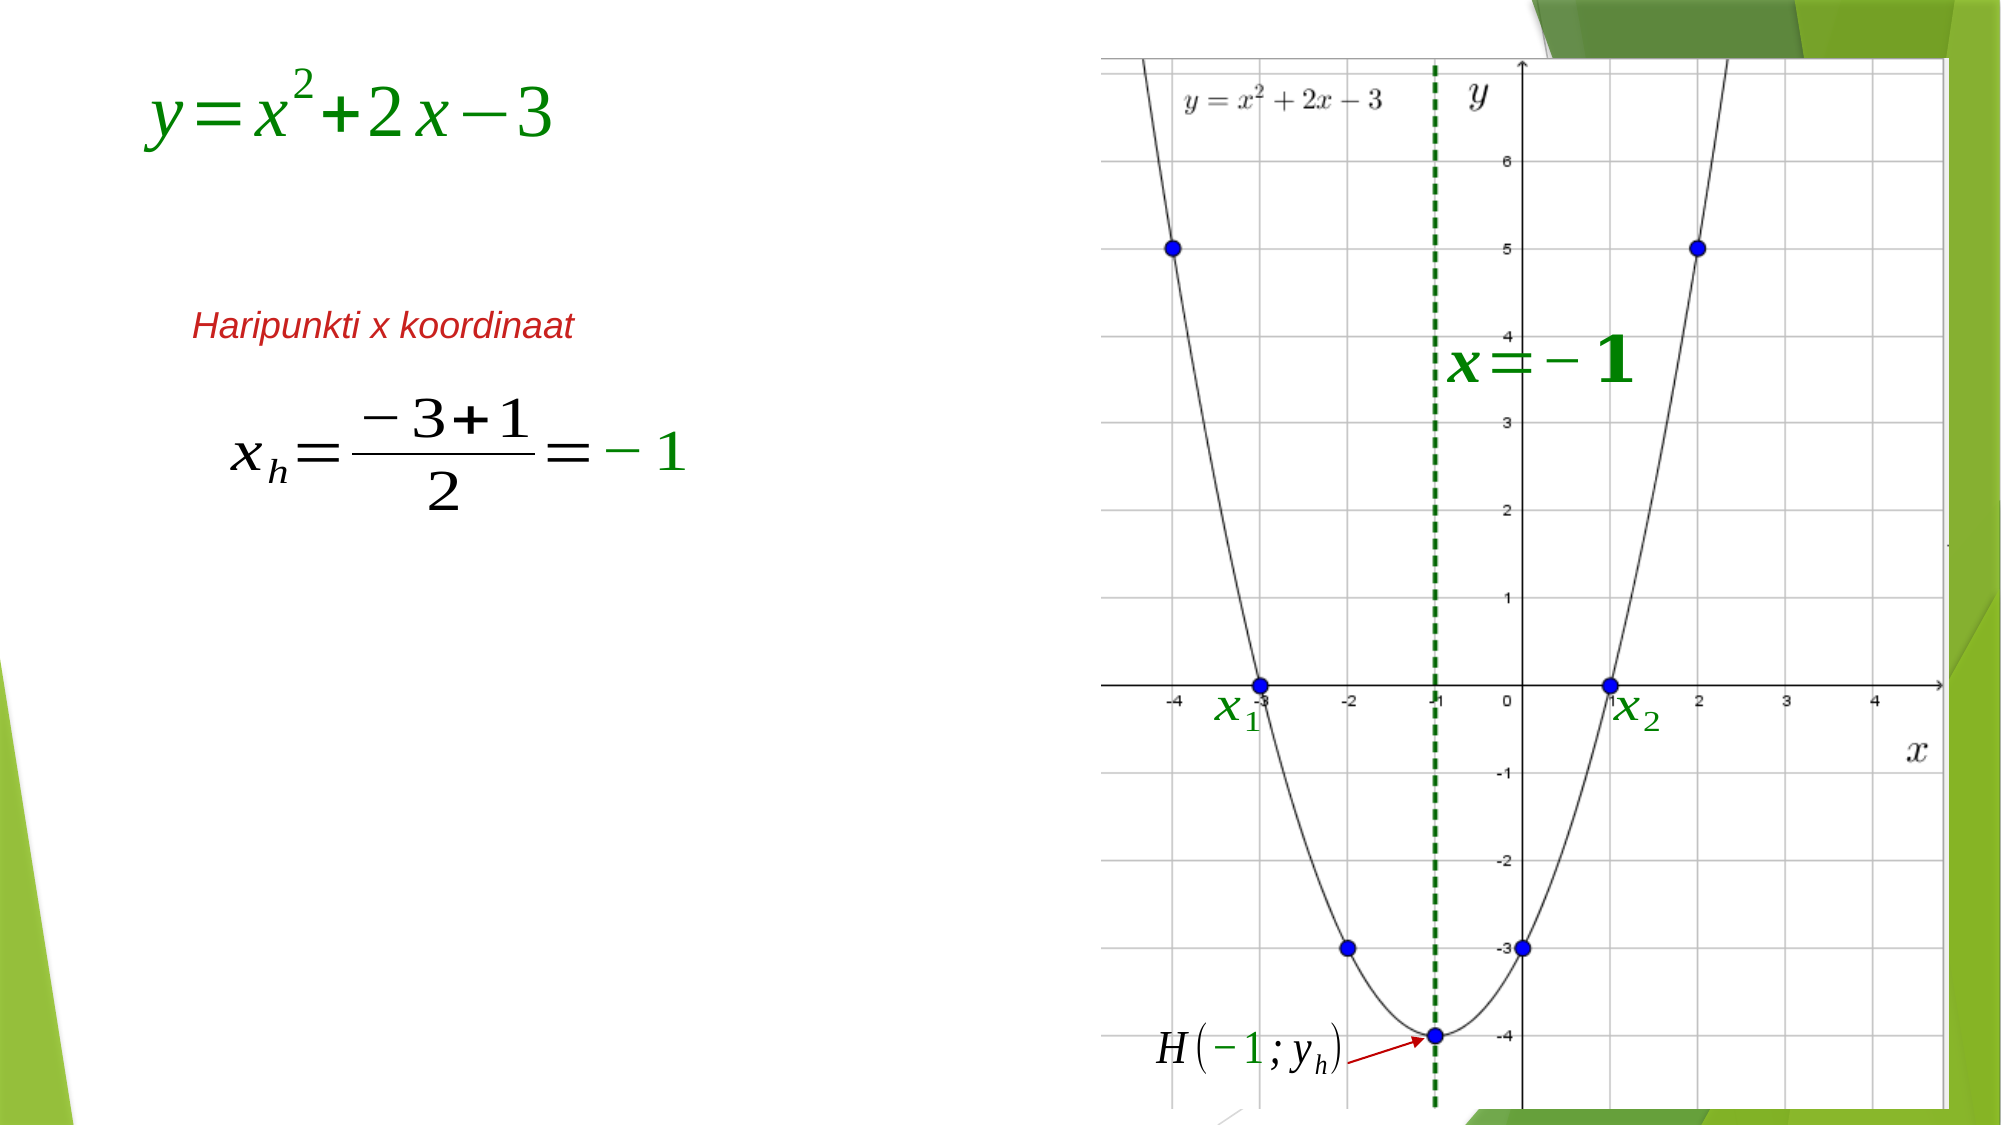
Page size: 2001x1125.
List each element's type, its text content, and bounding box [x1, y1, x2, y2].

chart [1149, 1019, 1349, 1081]
chart [219, 385, 697, 523]
chart [1604, 677, 1668, 738]
picture [1101, 58, 1949, 1109]
chart [1437, 325, 1640, 397]
text_box Haripunkti x koordinaat [177, 297, 590, 355]
chart [135, 59, 562, 153]
chart [1205, 677, 1268, 738]
